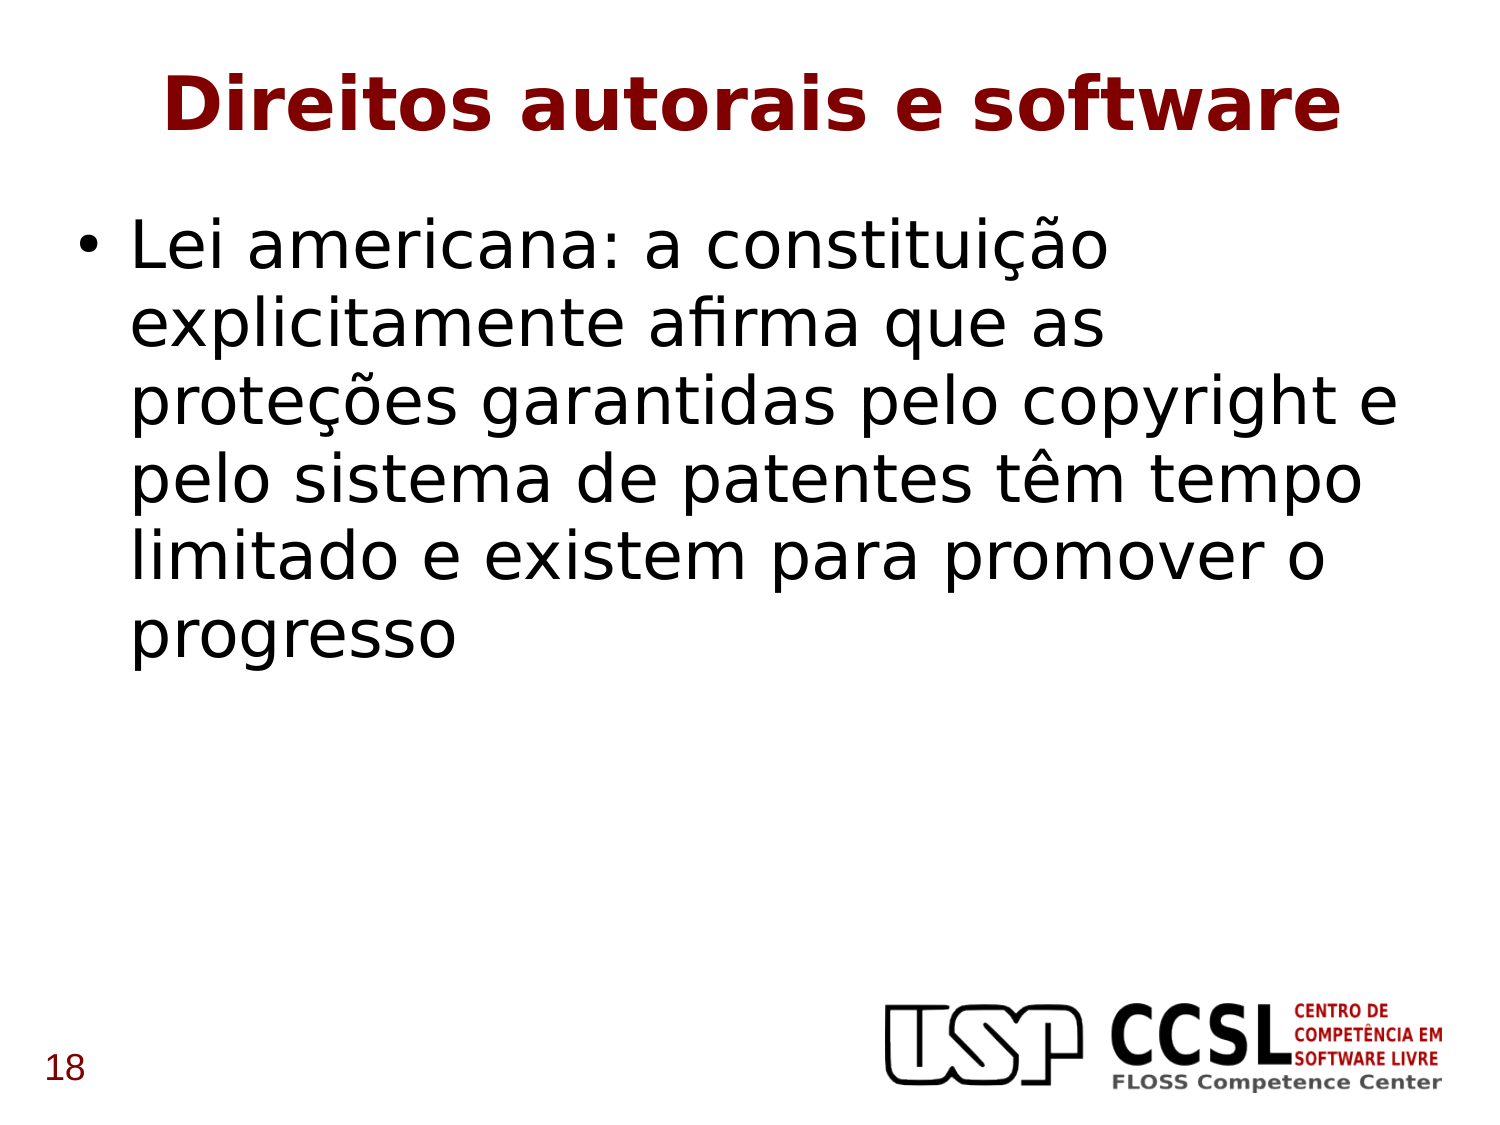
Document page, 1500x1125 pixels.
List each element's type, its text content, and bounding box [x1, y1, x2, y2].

picture [885, 1003, 1442, 1093]
list Lei americana: a constituição explicitamente afirma que as proteções garantidas pelo copyright e pelo sistema de patentes têm tempo limitado e existem para promover o progresso [59, 206, 1447, 950]
title Direitos autorais e software [59, 29, 1447, 180]
